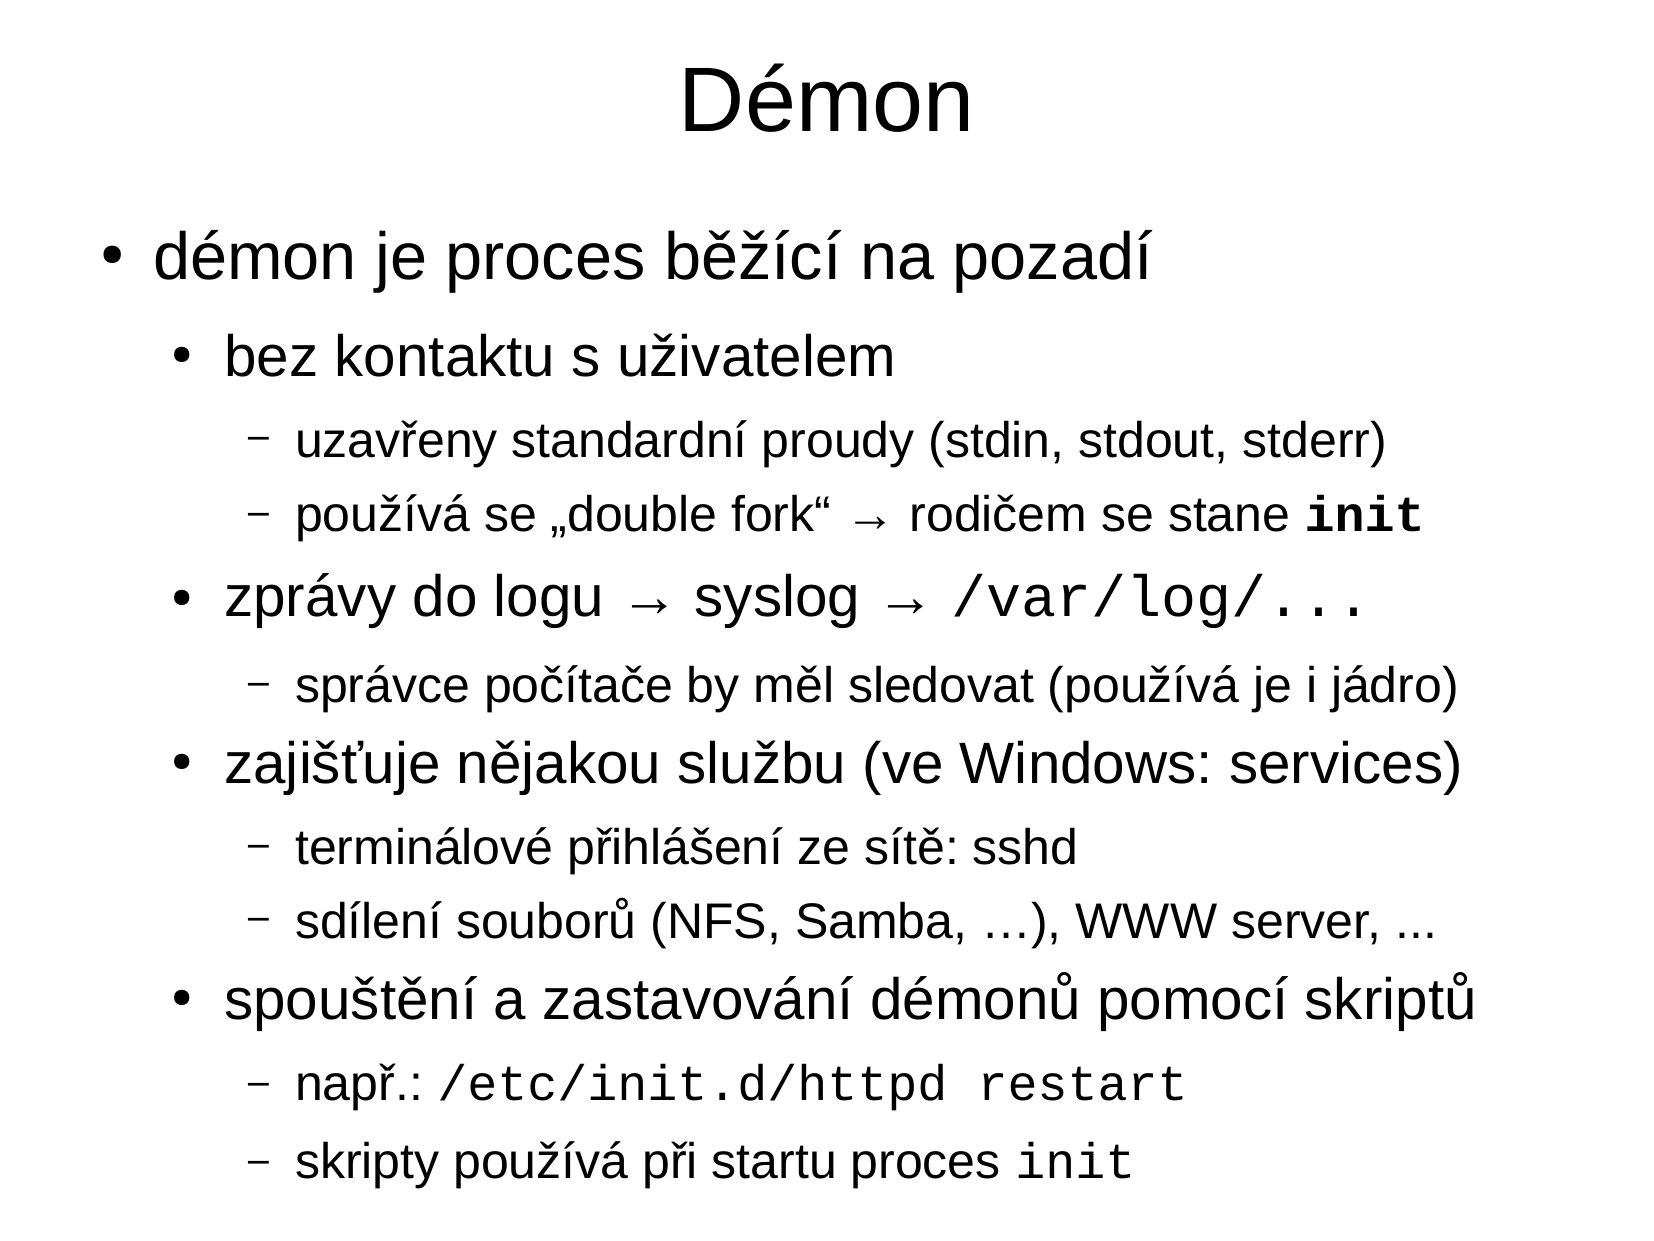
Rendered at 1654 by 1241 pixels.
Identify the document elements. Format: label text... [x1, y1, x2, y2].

title Démon [82, 3, 1571, 196]
list démon je proces běžící na pozadí bez kontaktu s uživatelem uzavřeny standardní proudy (stdin, stdout, stderr) používá se „double fork“ → rodičem se stane init zprávy do logu → syslog → /var/log/... správce počítače by měl sledovat (používá je i jádro) zajišťuje nějakou službu (ve Windows: services) terminálové přihlášení ze sítě: sshd sdílení souborů (NFS, Samba, …), WWW server, ... spouštění a zastavování démonů pomocí skriptů např.: /etc/init.d/httpd restart skripty používá při startu proces init [82, 219, 1571, 1194]
